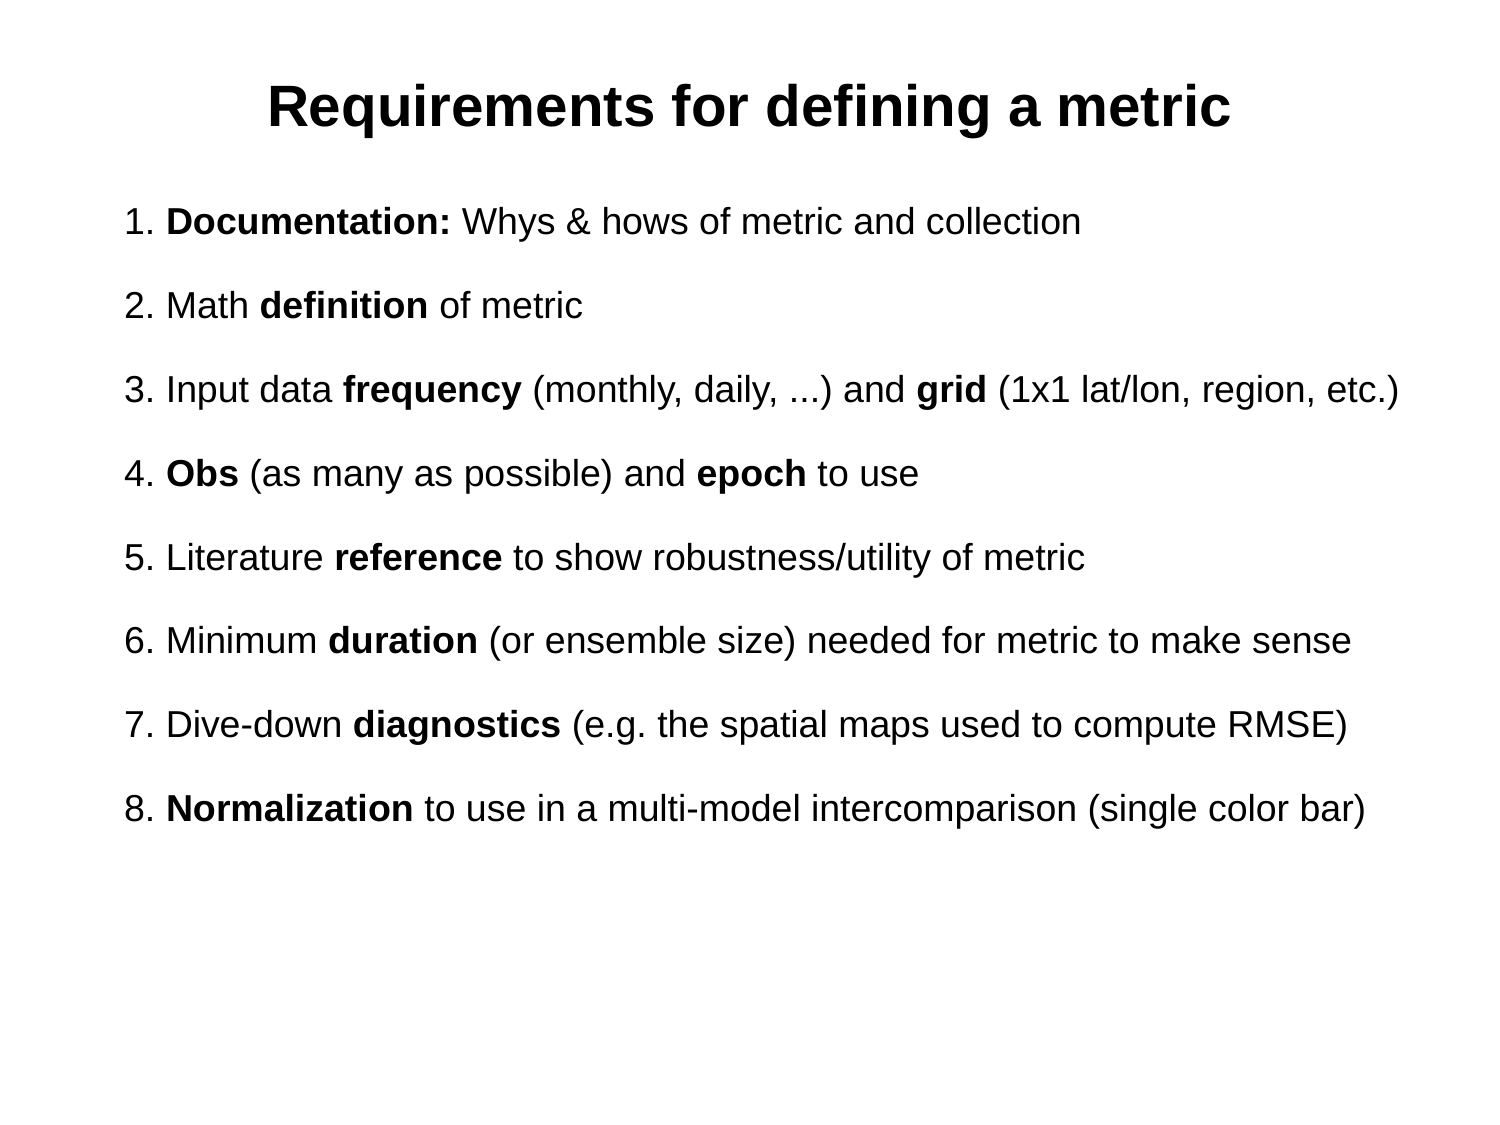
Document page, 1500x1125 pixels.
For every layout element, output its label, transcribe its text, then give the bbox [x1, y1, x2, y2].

title Requirements for defining a metric [25, 60, 1476, 146]
text_box 1. Documentation: Whys & hows of metric and collection 2. Math definition of metric 3. Input data frequency (monthly, daily, ...) and grid (1x1 lat/lon, region, etc.) 4. Obs (as many as possible) and epoch to use 5. Literature reference to show robustness/utility of metric 6. Minimum duration (or ensemble size) needed for metric to make sense 7. Dive-down diagnostics (e.g. the spatial maps used to compute RMSE) 8. Normalization to use in a multi-model intercomparison (single color bar) [109, 192, 1455, 1003]
